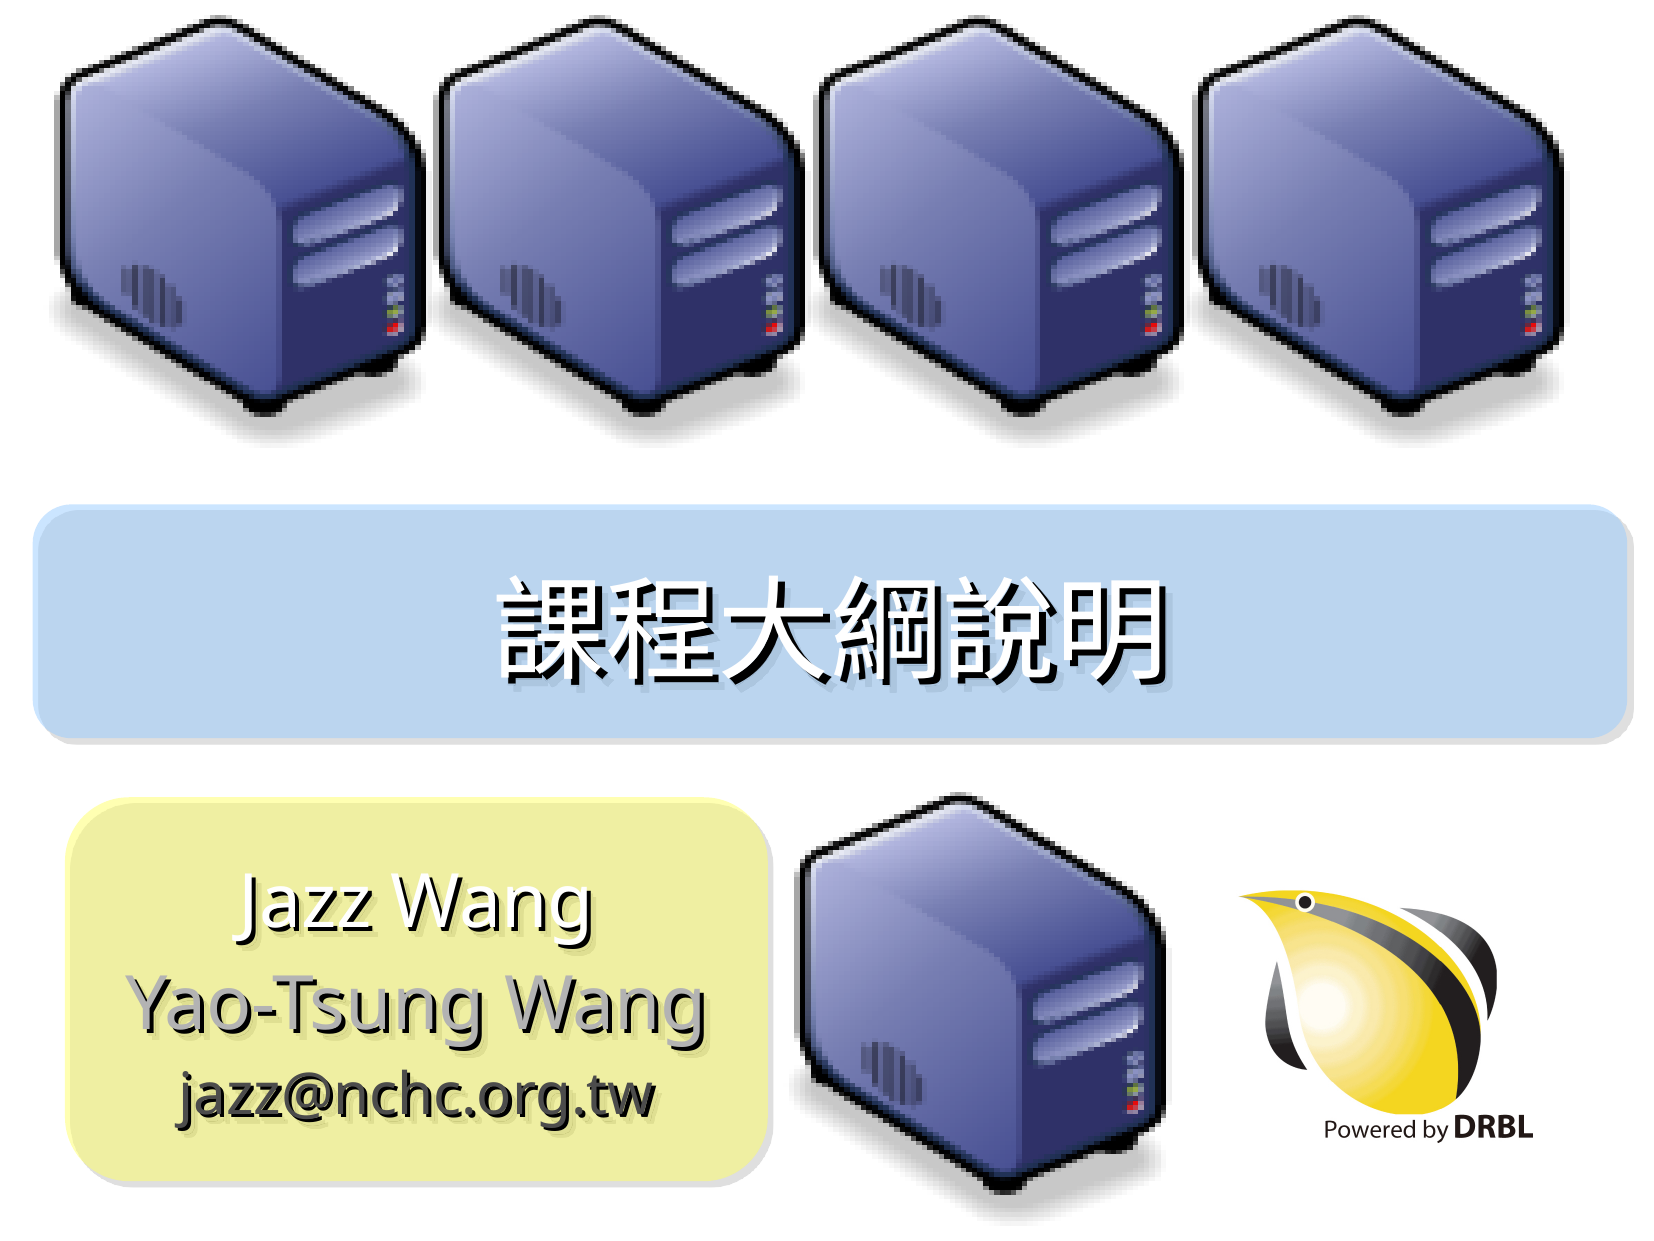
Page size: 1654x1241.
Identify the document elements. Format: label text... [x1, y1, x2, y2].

text_box Jazz Wang Yao-Tsung Wang jazz@nchc.org.tw [64, 797, 768, 1182]
picture [767, 779, 1211, 1241]
picture [1224, 874, 1548, 1152]
text_box 課程大綱說明 [32, 504, 1628, 739]
picture [27, 2, 1609, 502]
